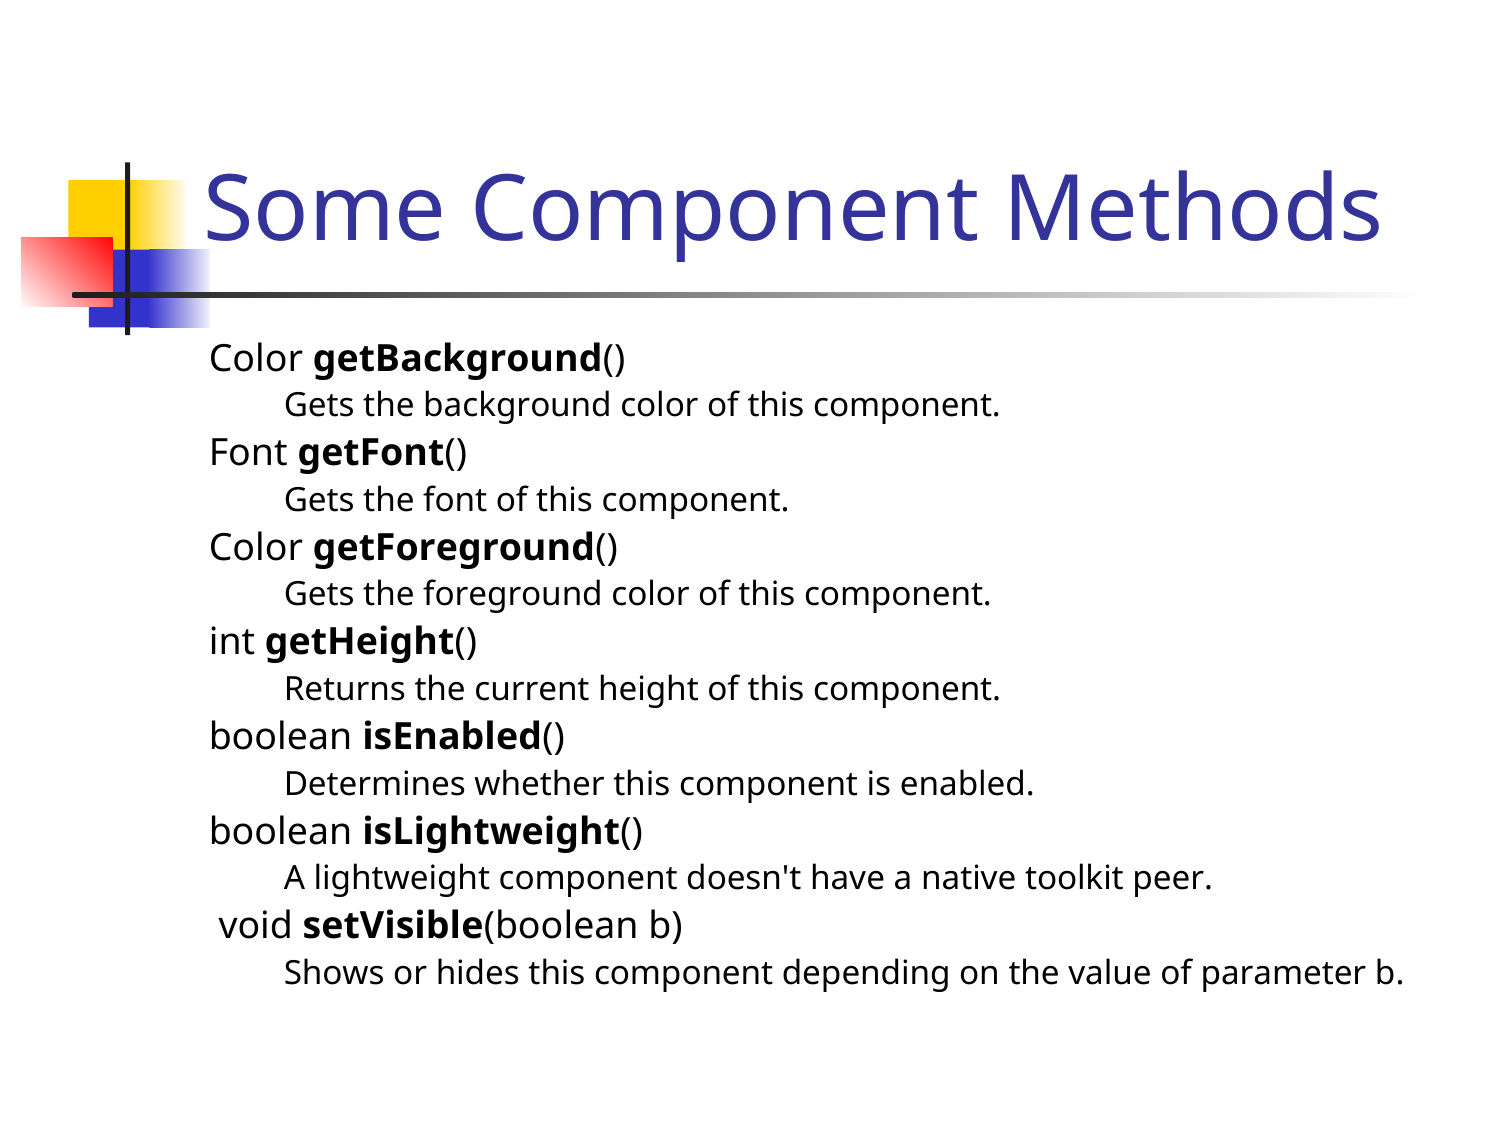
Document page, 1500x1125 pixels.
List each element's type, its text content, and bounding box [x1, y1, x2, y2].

title Some Component Methods [188, 35, 1468, 276]
list Color getBackground() Gets the background color of this component. Font getFont() Gets the font of this component. Color getForeground() Gets the foreground color of this component. int getHeight() Returns the current height of this component. boolean isEnabled() Determines whether this component is enabled. boolean isLightweight() A lightweight component doesn't have a native toolkit peer. void setVisible(boolean b) Shows or hides this component depending on the value of parameter b. [193, 331, 1469, 1007]
